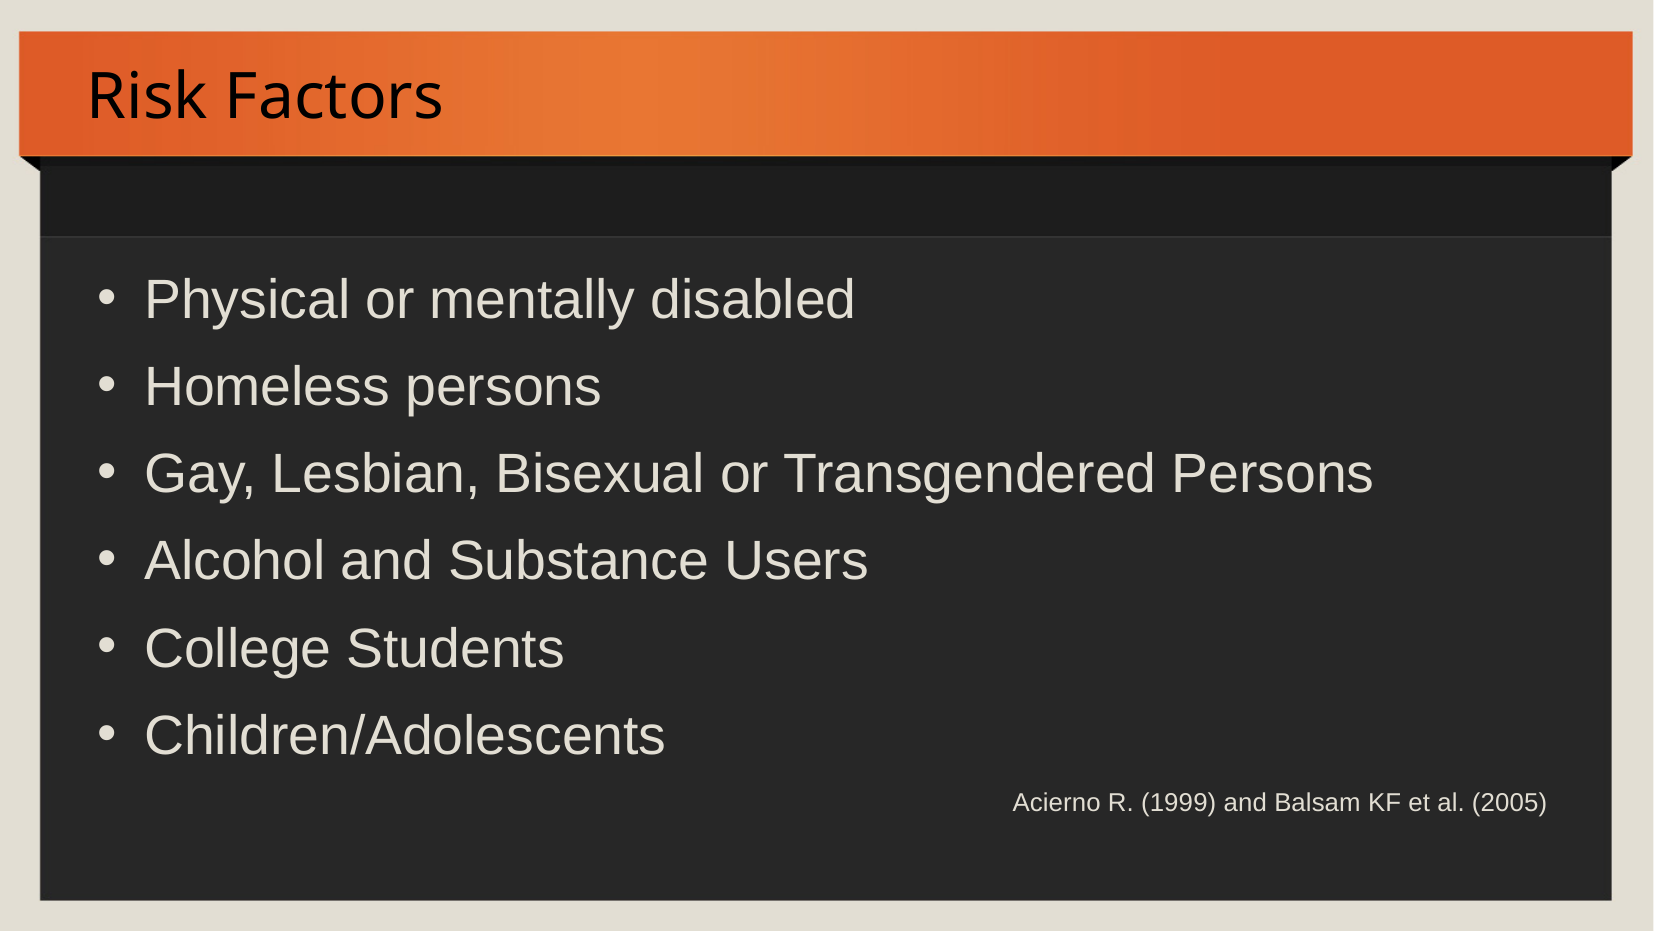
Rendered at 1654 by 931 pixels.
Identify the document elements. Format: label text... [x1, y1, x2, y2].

picture [0, 0, 1654, 931]
title Risk Factors [71, 46, 1597, 140]
list Physical or mentally disabled Homeless persons Gay, Lesbian, Bisexual or Transgendered Persons Alcohol and Substance Users College Students Children/Adolescents Acierno R. (1999) and Balsam KF et al. (2005) [82, 255, 1571, 831]
